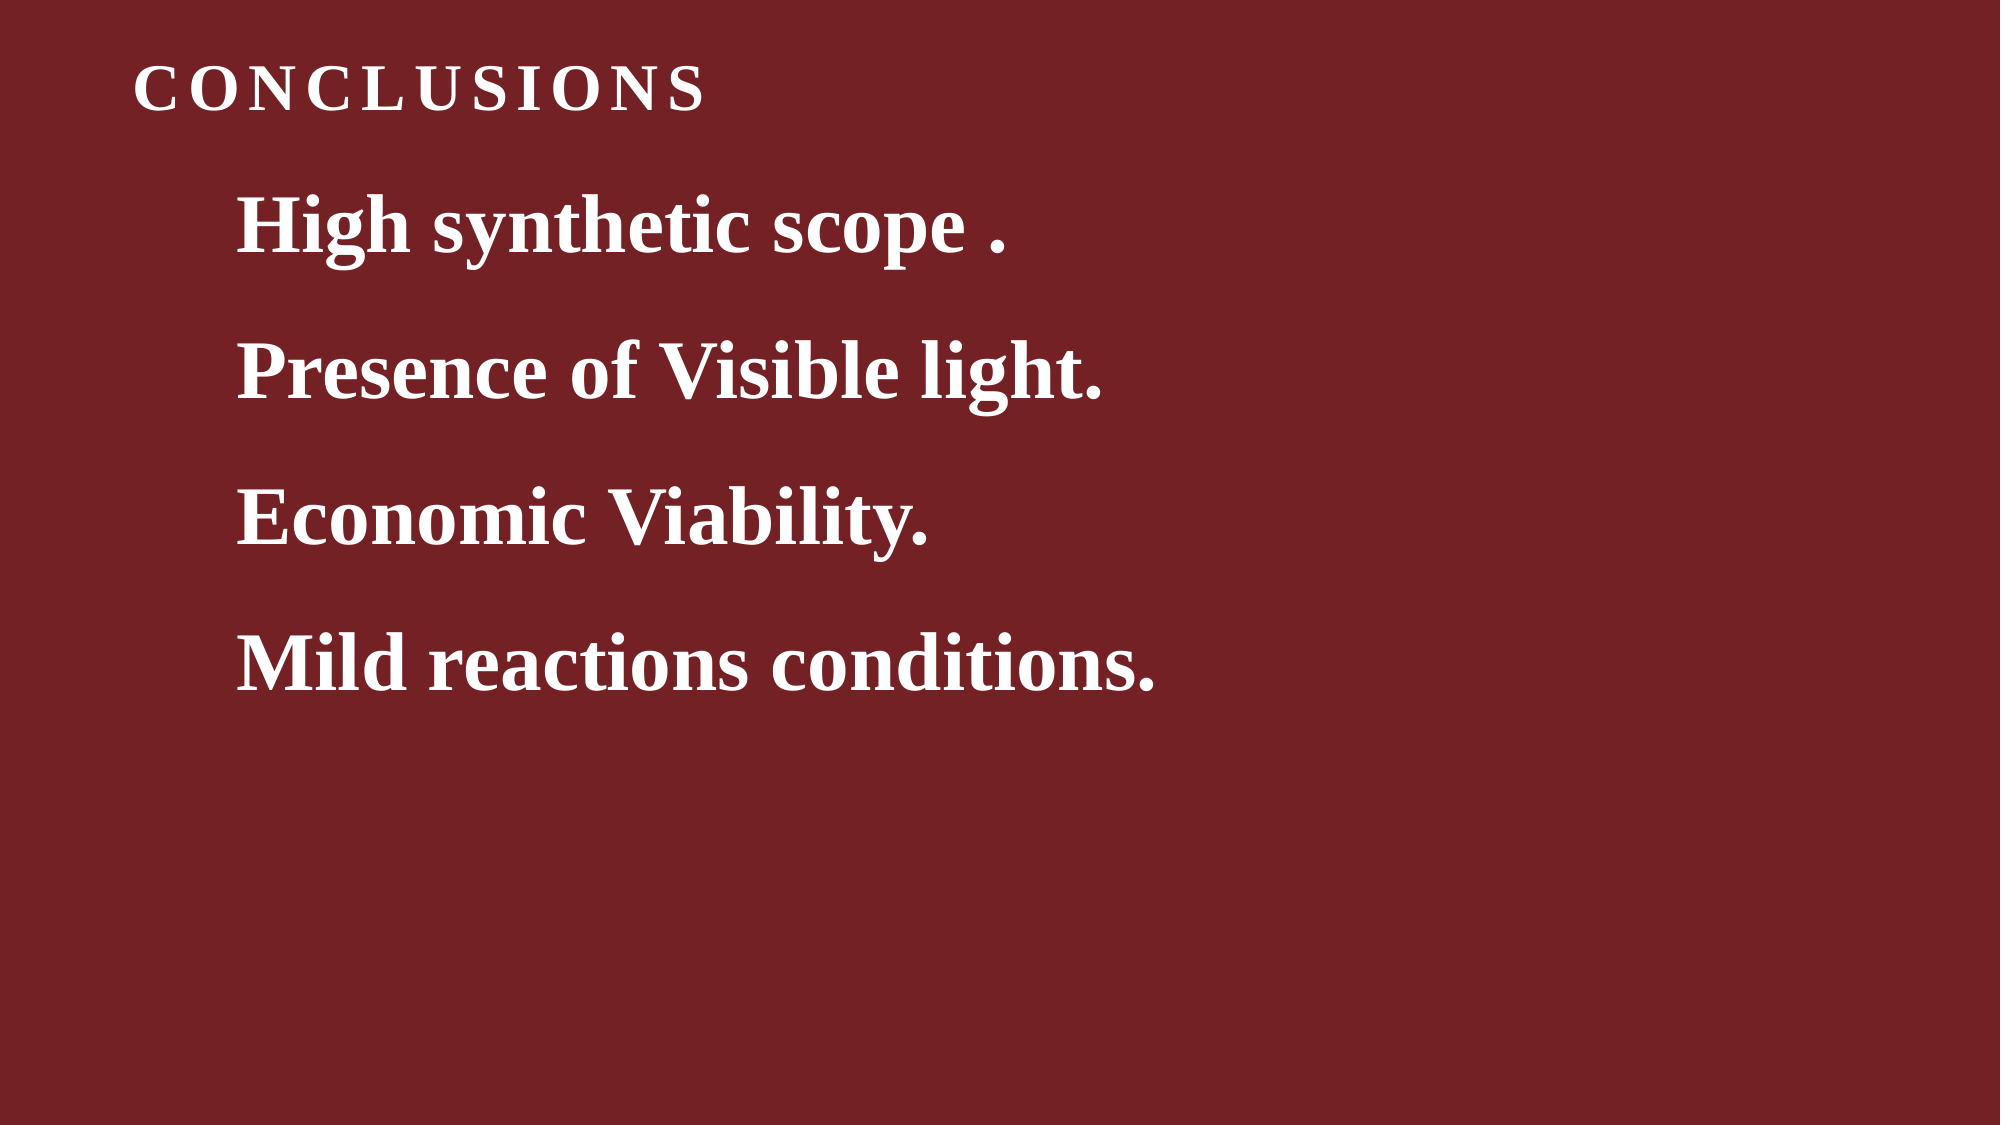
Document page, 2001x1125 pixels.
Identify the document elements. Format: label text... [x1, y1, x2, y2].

title CONCLUSIONS [132, 43, 1918, 145]
list High synthetic scope . Presence of Visible light. Economic Viability. Mild reactions conditions. [177, 144, 1822, 947]
